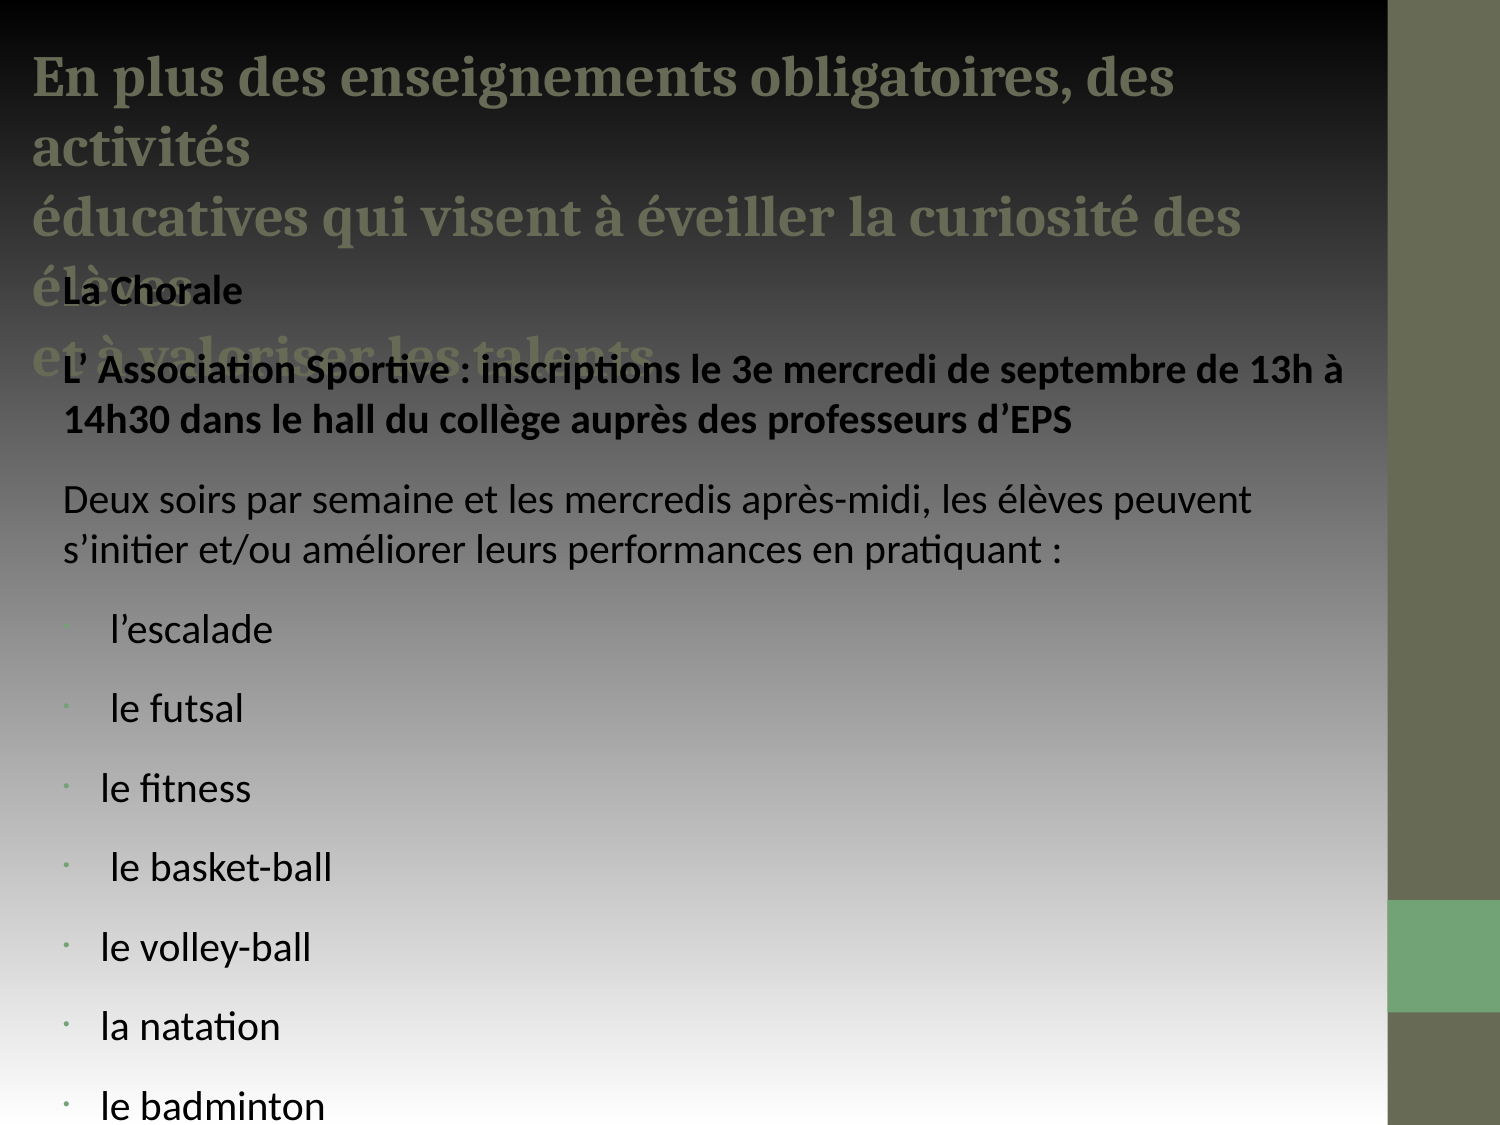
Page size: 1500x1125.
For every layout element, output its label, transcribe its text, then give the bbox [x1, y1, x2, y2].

list La Chorale L’ Association Sportive : inscriptions le 3e mercredi de septembre de 13h à 14h30 dans le hall du collège auprès des professeurs d’EPS Deux soirs par semaine et les mercredis après-midi, les élèves peuvent s’initier et/ou améliorer leurs performances en pratiquant : l’escalade le futsal le fitness le basket-ball le volley-ball la natation le badminton l’athlétisme [29, 255, 1388, 1071]
title En plus des enseignements obligatoires, des activités éducatives qui visent à éveiller la curiosité des élèves et à valoriser les talents [17, 30, 1388, 242]
